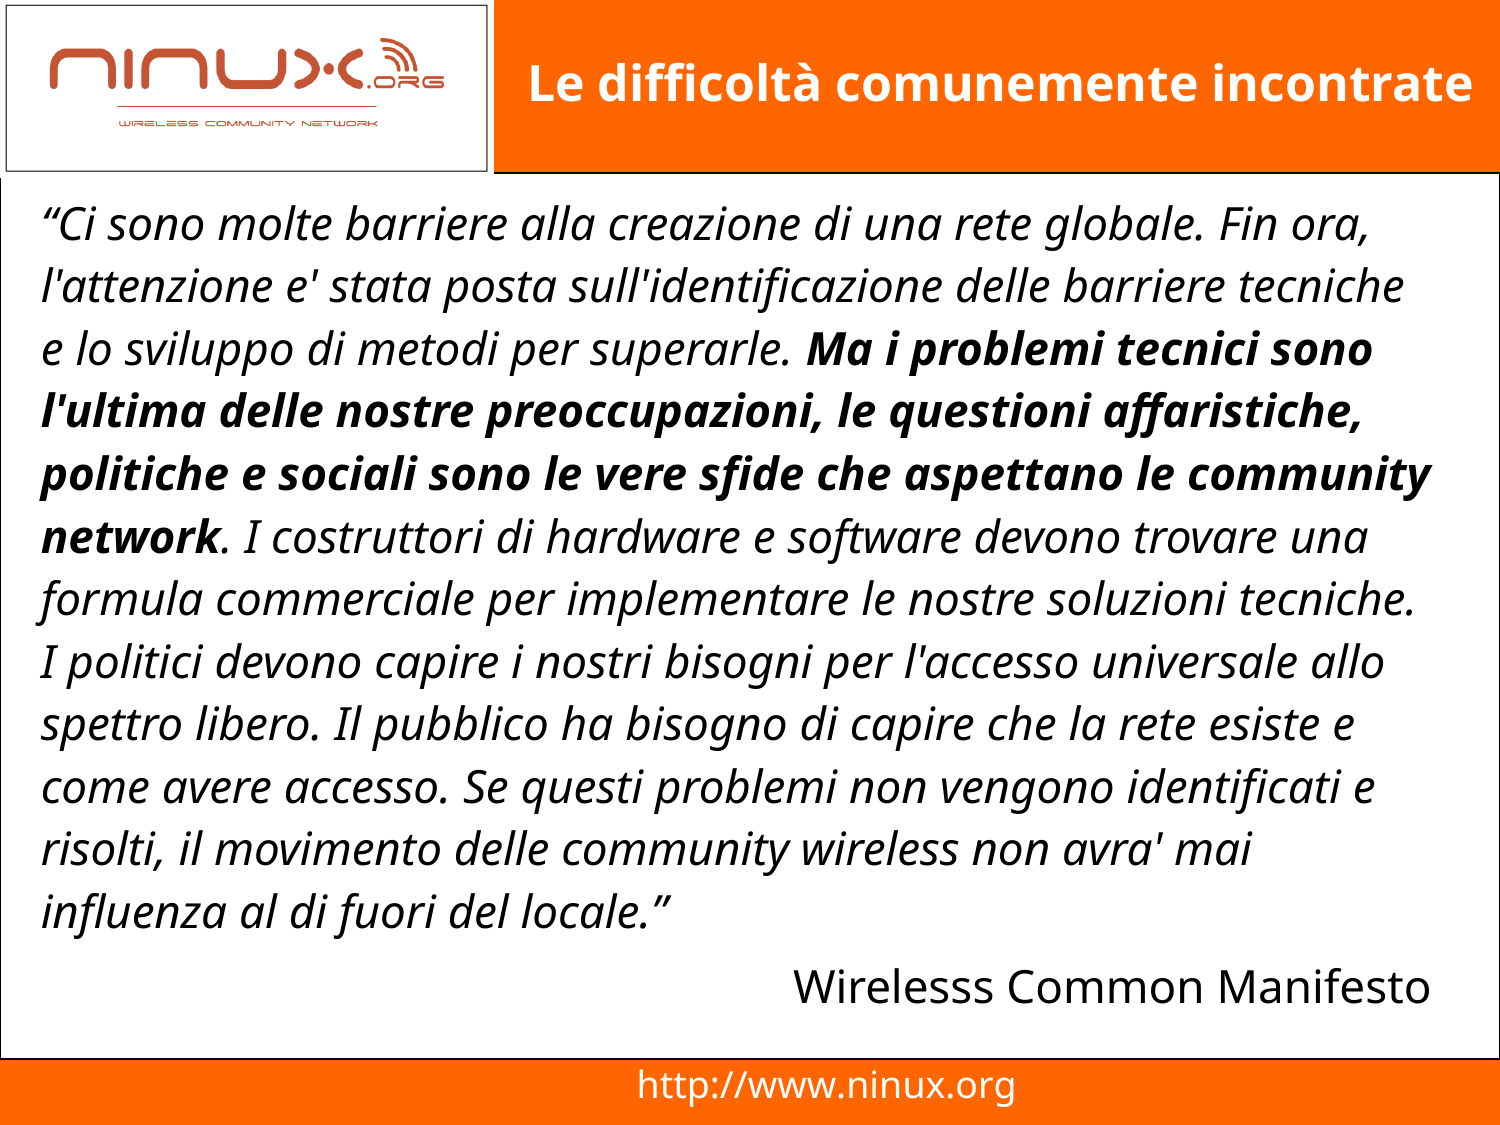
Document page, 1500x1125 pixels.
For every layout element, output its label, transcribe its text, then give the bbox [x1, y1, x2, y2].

list “Ci sono molte barriere alla creazione di una rete globale. Fin ora, l'attenzione e' stata posta sull'identificazione delle barriere tecniche e lo sviluppo di metodi per superarle. Ma i problemi tecnici sono l'ultima delle nostre preoccupazioni, le questioni affaristiche, politiche e sociali sono le vere sfide che aspettano le community network. I costruttori di hardware e software devono trovare una formula commerciale per implementare le nostre soluzioni tecniche. I politici devono capire i nostri bisogni per l'accesso universale allo spettro libero. Il pubblico ha bisogno di capire che la rete esiste e come avere accesso. Se questi problemi non vengono identificati e risolti, il movimento delle community wireless non avra' mai influenza al di fuori del locale.” Wirelesss Common Manifesto [25, 183, 1447, 1004]
title Le difficoltà comunemente incontrate [501, 0, 1500, 165]
picture [0, 0, 494, 178]
text_box http://www.ninux.org [621, 1053, 1159, 1125]
